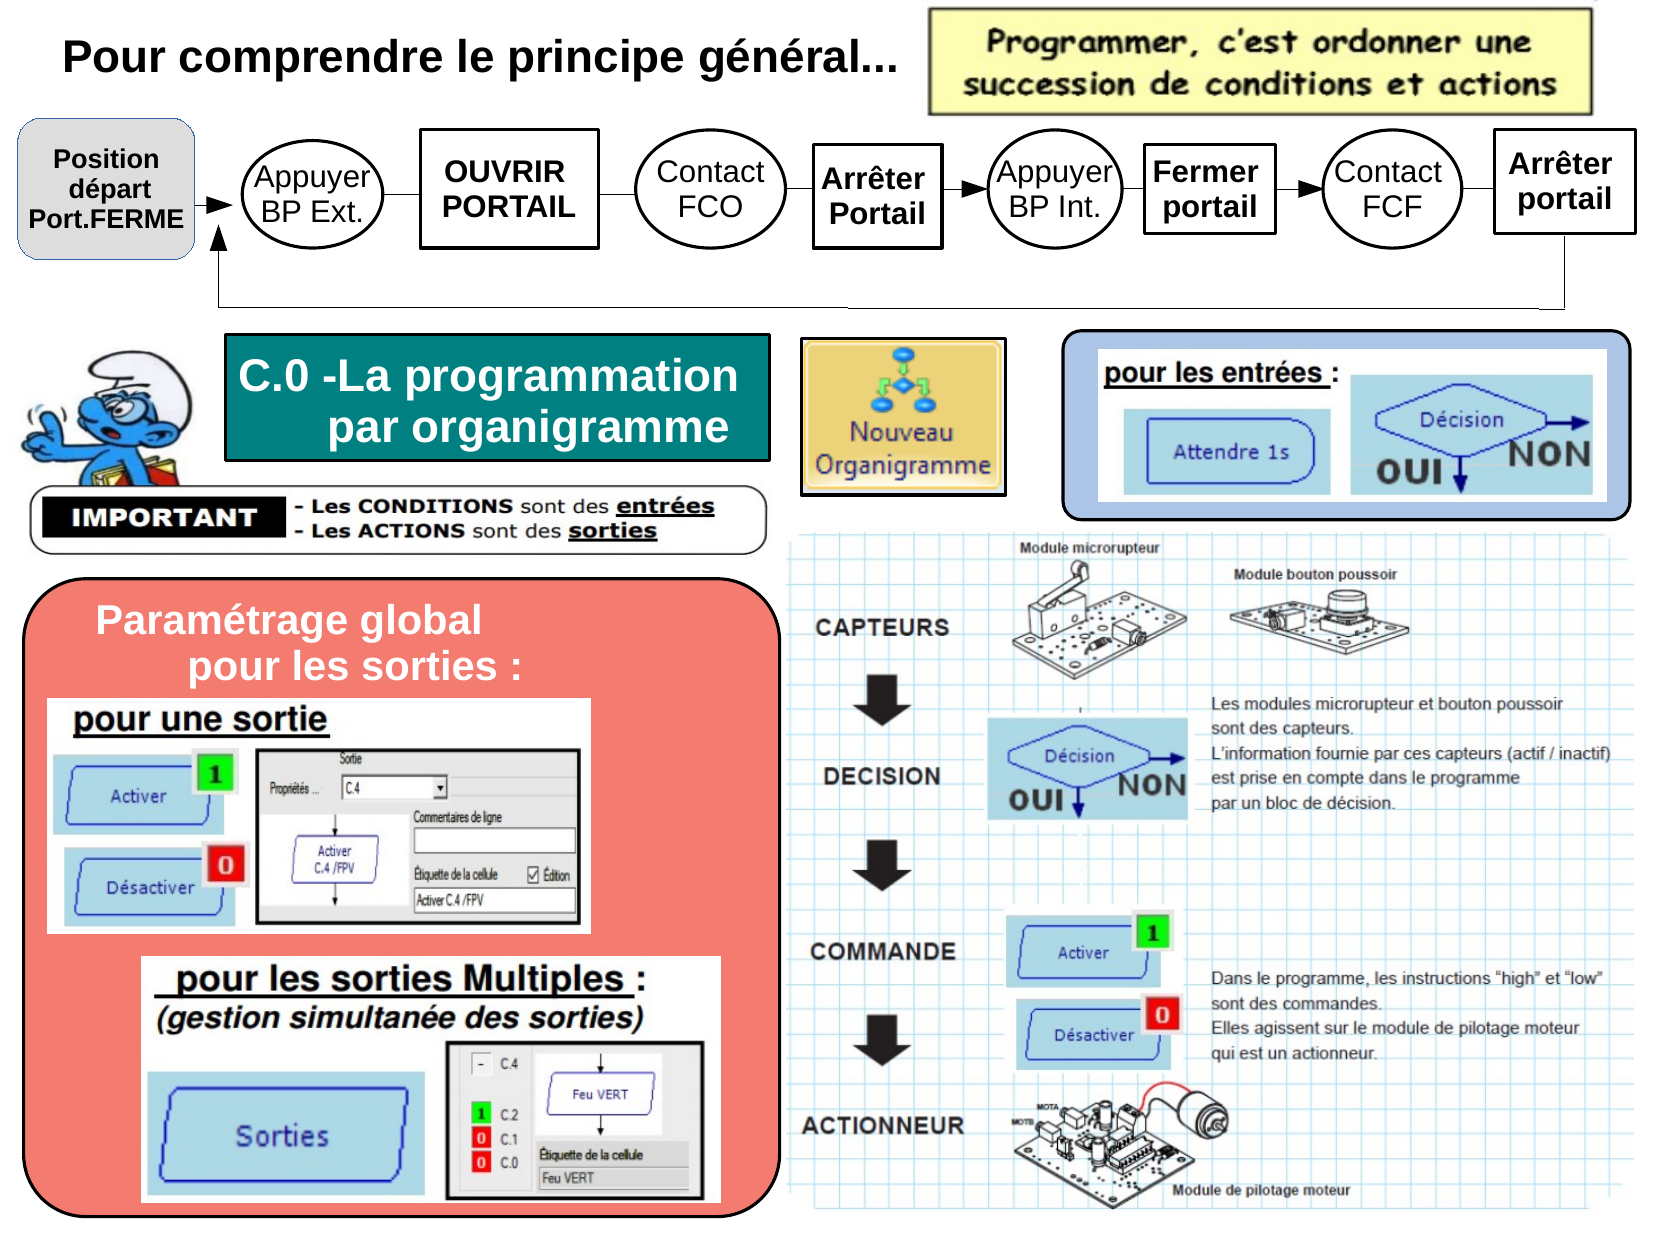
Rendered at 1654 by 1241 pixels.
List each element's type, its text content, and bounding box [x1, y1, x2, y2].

text_box C.0 -La programmation par organigramme [225, 334, 770, 461]
picture [1098, 349, 1607, 502]
picture [921, 0, 1598, 119]
text_box Appuyer BP Int. [988, 129, 1123, 249]
text_box Pour comprendre le principe général... [47, 23, 934, 90]
picture [141, 956, 721, 1203]
text_box Arrêter portail [1494, 129, 1636, 234]
picture [47, 698, 591, 934]
picture [786, 532, 1634, 1217]
text_box Contact FCF [1323, 129, 1462, 249]
text_box Position départ Port.FERME [17, 118, 195, 260]
text_box OUVRIR PORTAIL [420, 129, 599, 249]
text_box Contact FCO [635, 129, 786, 249]
text_box Fermer portail [1144, 144, 1276, 234]
text_box Arrêter Portail [813, 144, 943, 249]
text_box [1062, 330, 1630, 520]
text_box Paramétrage global pour les sorties : [80, 589, 709, 697]
text_box [23, 578, 780, 1217]
picture [11, 342, 775, 558]
picture [802, 339, 1004, 494]
text_box Appuyer BP Ext. [242, 140, 383, 249]
